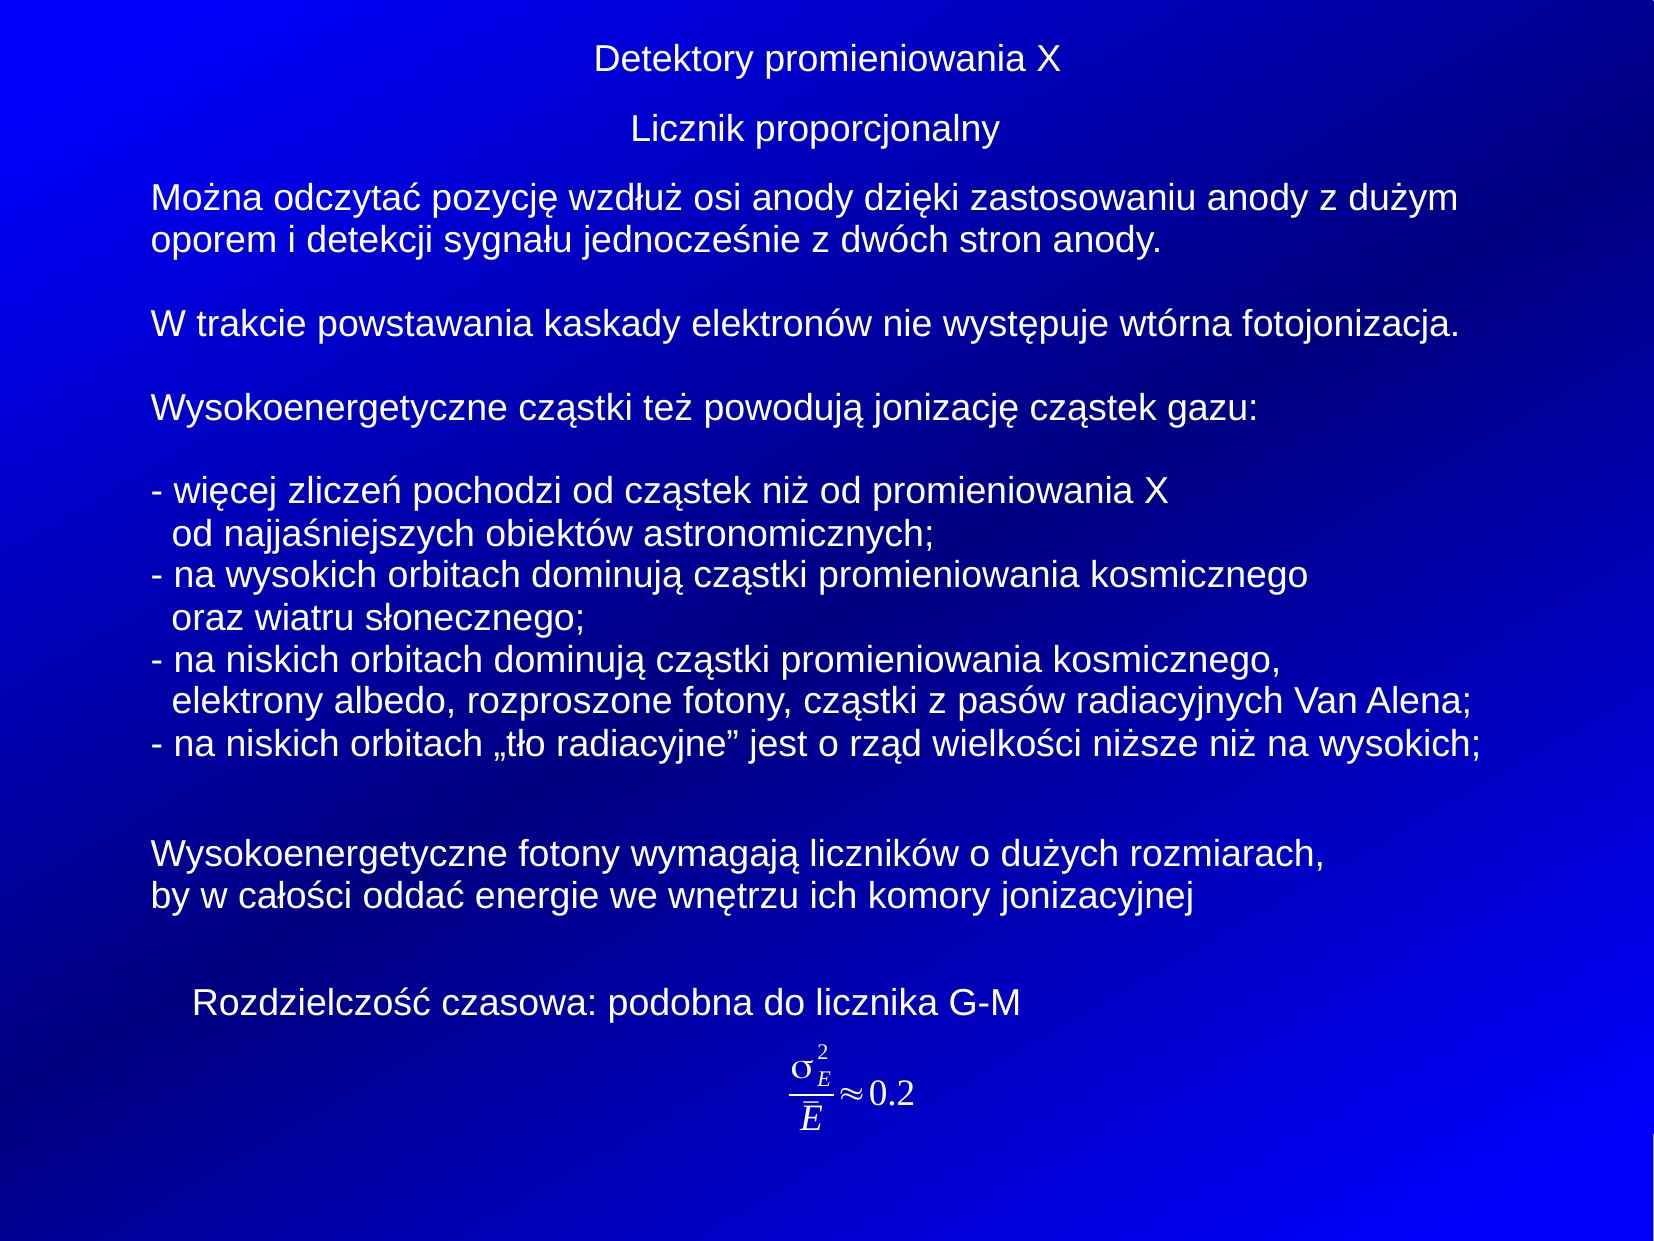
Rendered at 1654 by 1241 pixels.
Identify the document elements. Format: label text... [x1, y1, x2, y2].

text_box Można odczytać pozycję wzdłuż osi anody dzięki zastosowaniu anody z dużym oporem i detekcji sygnału jednocześnie z dwóch stron anody. W trakcie powstawania kaskady elektronów nie występuje wtórna fotojonizacja. Wysokoenergetyczne cząstki też powodują jonizację cząstek gazu: - więcej zliczeń pochodzi od cząstek niż od promieniowania X od najjaśniejszych obiektów astronomicznych; - na wysokich orbitach dominują cząstki promieniowania kosmicznego oraz wiatru słonecznego; - na niskich orbitach dominują cząstki promieniowania kosmicznego, elektrony albedo, rozproszone fotony, cząstki z pasów radiacyjnych Van Alena; - na niskich orbitach „tło radiacyjne” jest o rząd wielkości niższe niż na wysokich; [135, 168, 1497, 772]
text_box Rozdzielczość czasowa: podobna do licznika G-M [177, 974, 1037, 1032]
text_box Detektory promieniowania X [578, 29, 1077, 87]
text_box Wysokoenergetyczne fotony wymagają liczników o dużych rozmiarach, by w całości oddać energie we wnętrzu ich komory jonizacyjnej [135, 824, 1341, 924]
text_box Licznik proporcjonalny [615, 100, 1016, 158]
chart [781, 1039, 922, 1139]
